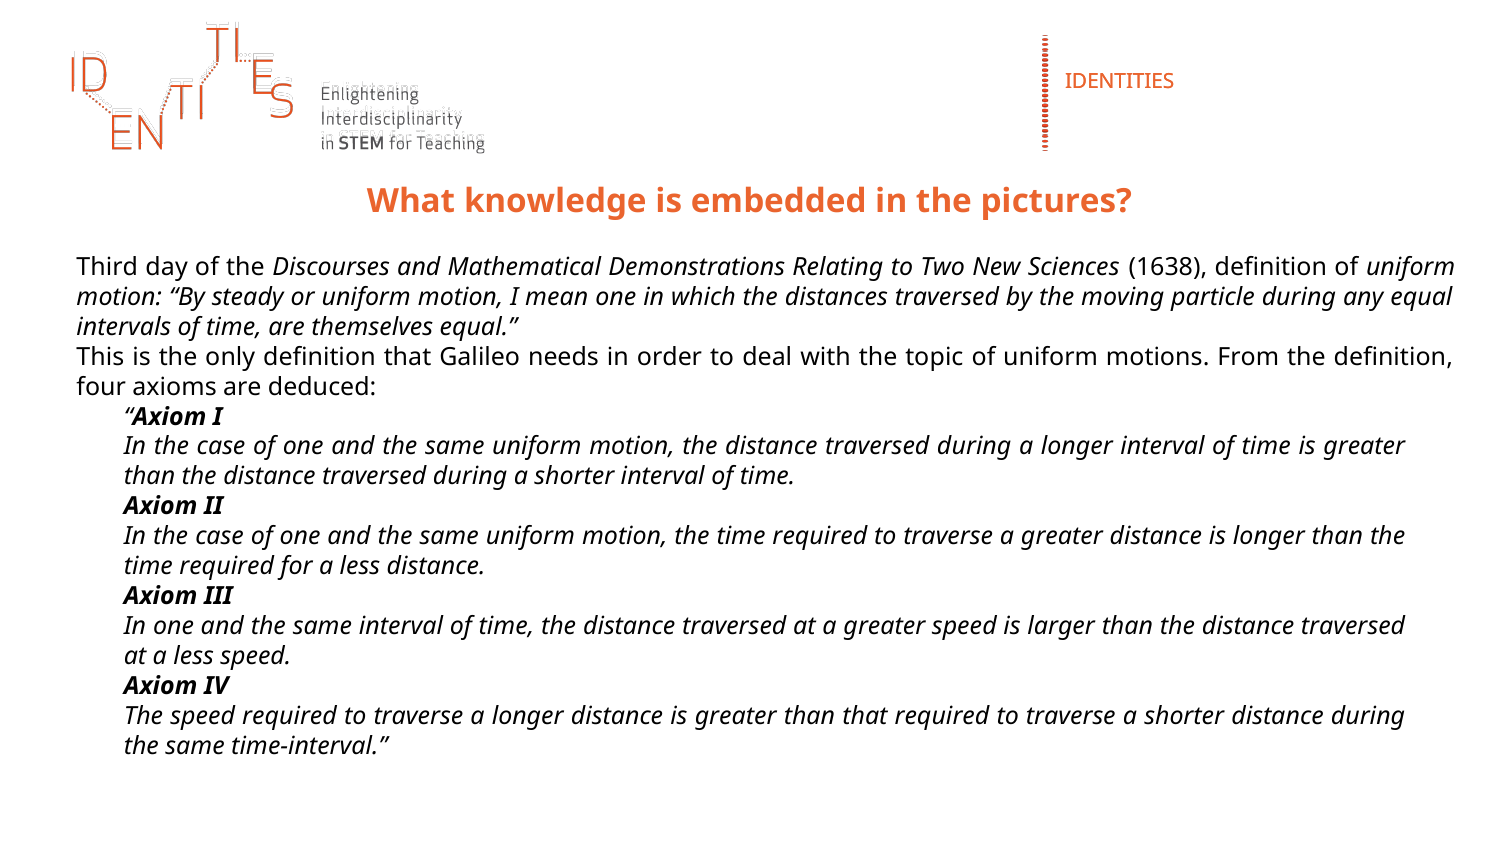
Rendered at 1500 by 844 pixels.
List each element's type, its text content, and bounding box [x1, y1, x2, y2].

text_box What knowledge is embedded in the pictures? [61, 171, 1439, 228]
text_box Third day of the Discourses and Mathematical Demonstrations Relating to Two New Sciences (1638), definition of uniform motion: “By steady or uniform motion, I mean one in which the distances traversed by the moving particle during any equal intervals of time, are themselves equal.” This is the only definition that Galileo needs in order to deal with the topic of uniform motions. From the definition, four axioms are deduced: “Axiom I In the case of one and the same uniform motion, the distance traversed during a longer interval of time is greater than the distance traversed during a shorter interval of time. Axiom II In the case of one and the same uniform motion, the time required to traverse a greater distance is longer than the time required for a less distance. Axiom III In one and the same interval of time, the distance traversed at a greater speed is larger than the distance traversed at a less speed. Axiom IV The speed required to traverse a longer distance is greater than that required to traverse a shorter distance during the same time-interval.” [61, 242, 1472, 804]
picture [1042, 35, 1051, 151]
picture [71, 18, 485, 157]
text_box IDENTITIES [1050, 60, 1472, 121]
